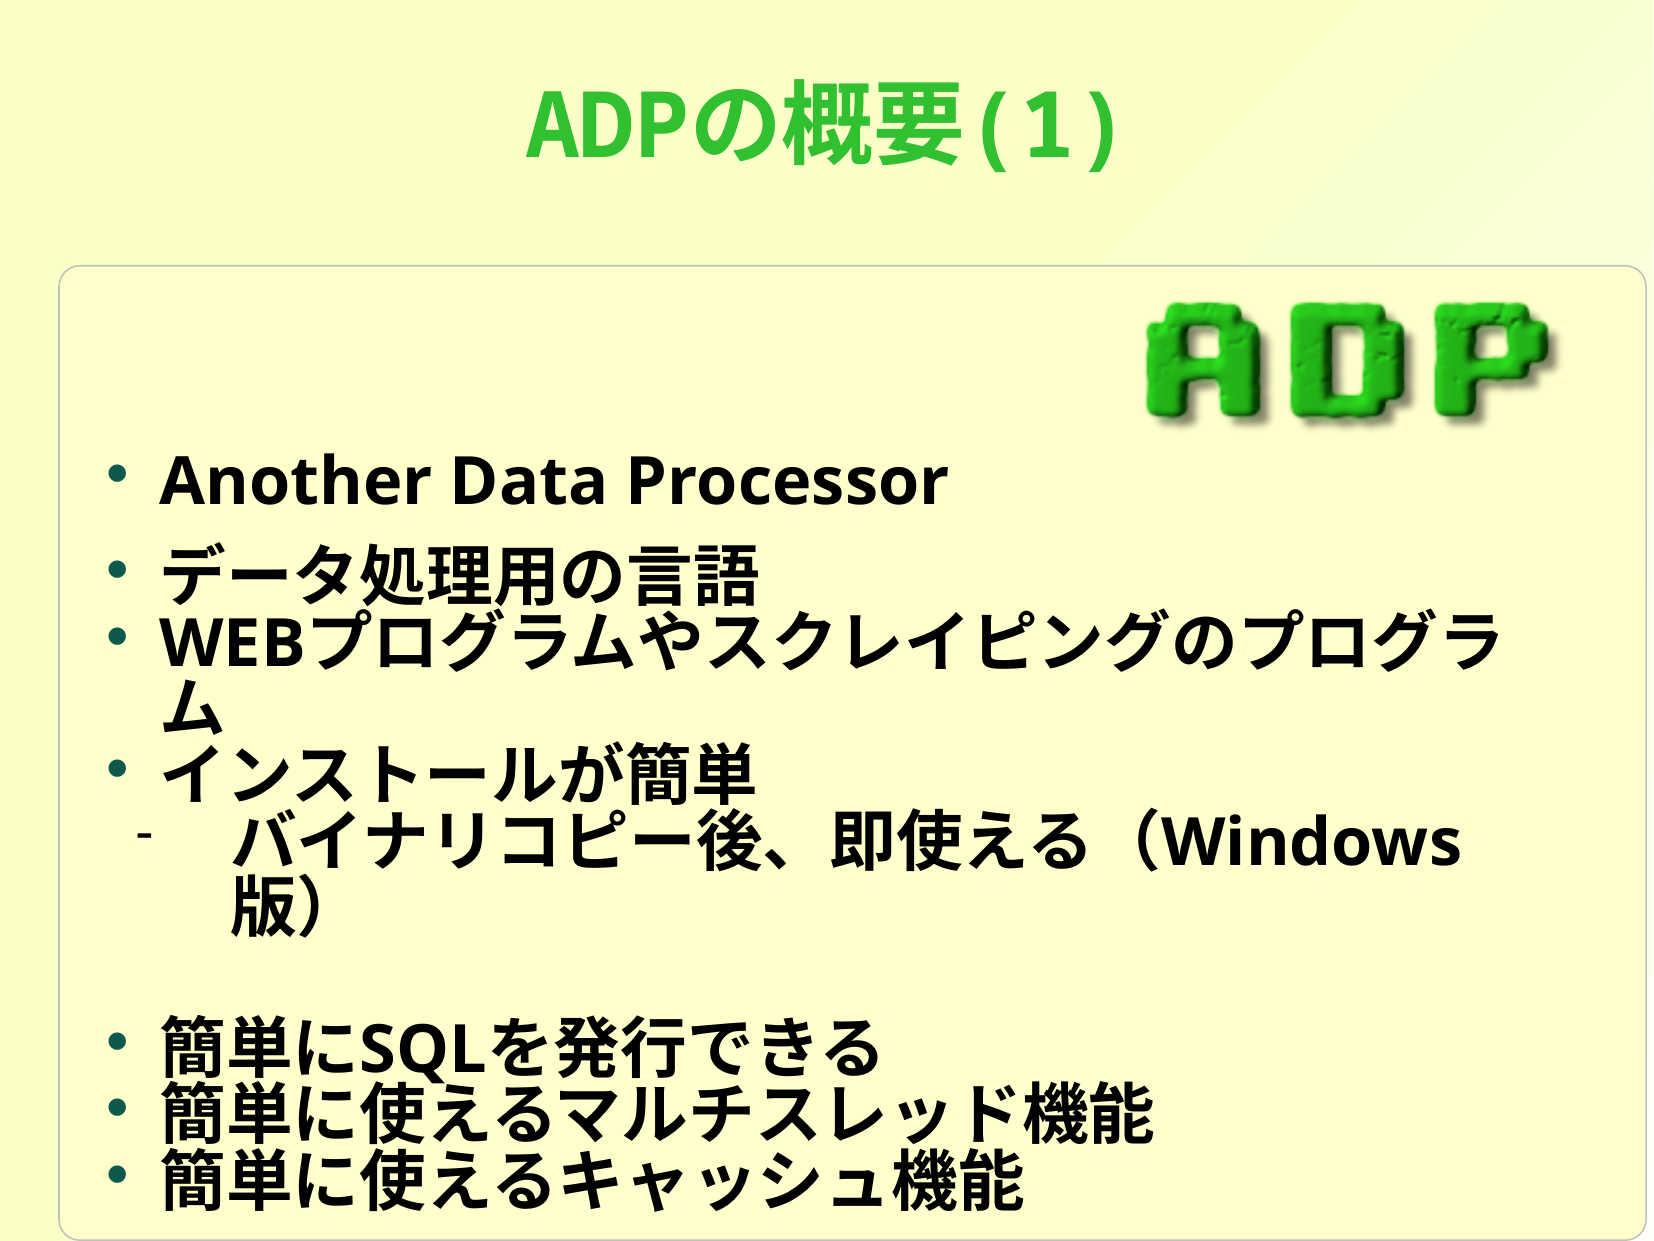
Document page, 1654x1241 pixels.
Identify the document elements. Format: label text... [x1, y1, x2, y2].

title ADPの概要(1) [121, 19, 1534, 227]
list Another Data Processor データ処理用の言語 WEBプログラムやスクレイピングのプログラム インストールが簡単 バイナリコピー後、即使える（Windows版） 簡単にSQLを発行できる 簡単に使えるマルチスレッド機能 簡単に使えるキャッシュ機能 [88, 442, 1570, 1152]
picture [1137, 295, 1565, 436]
